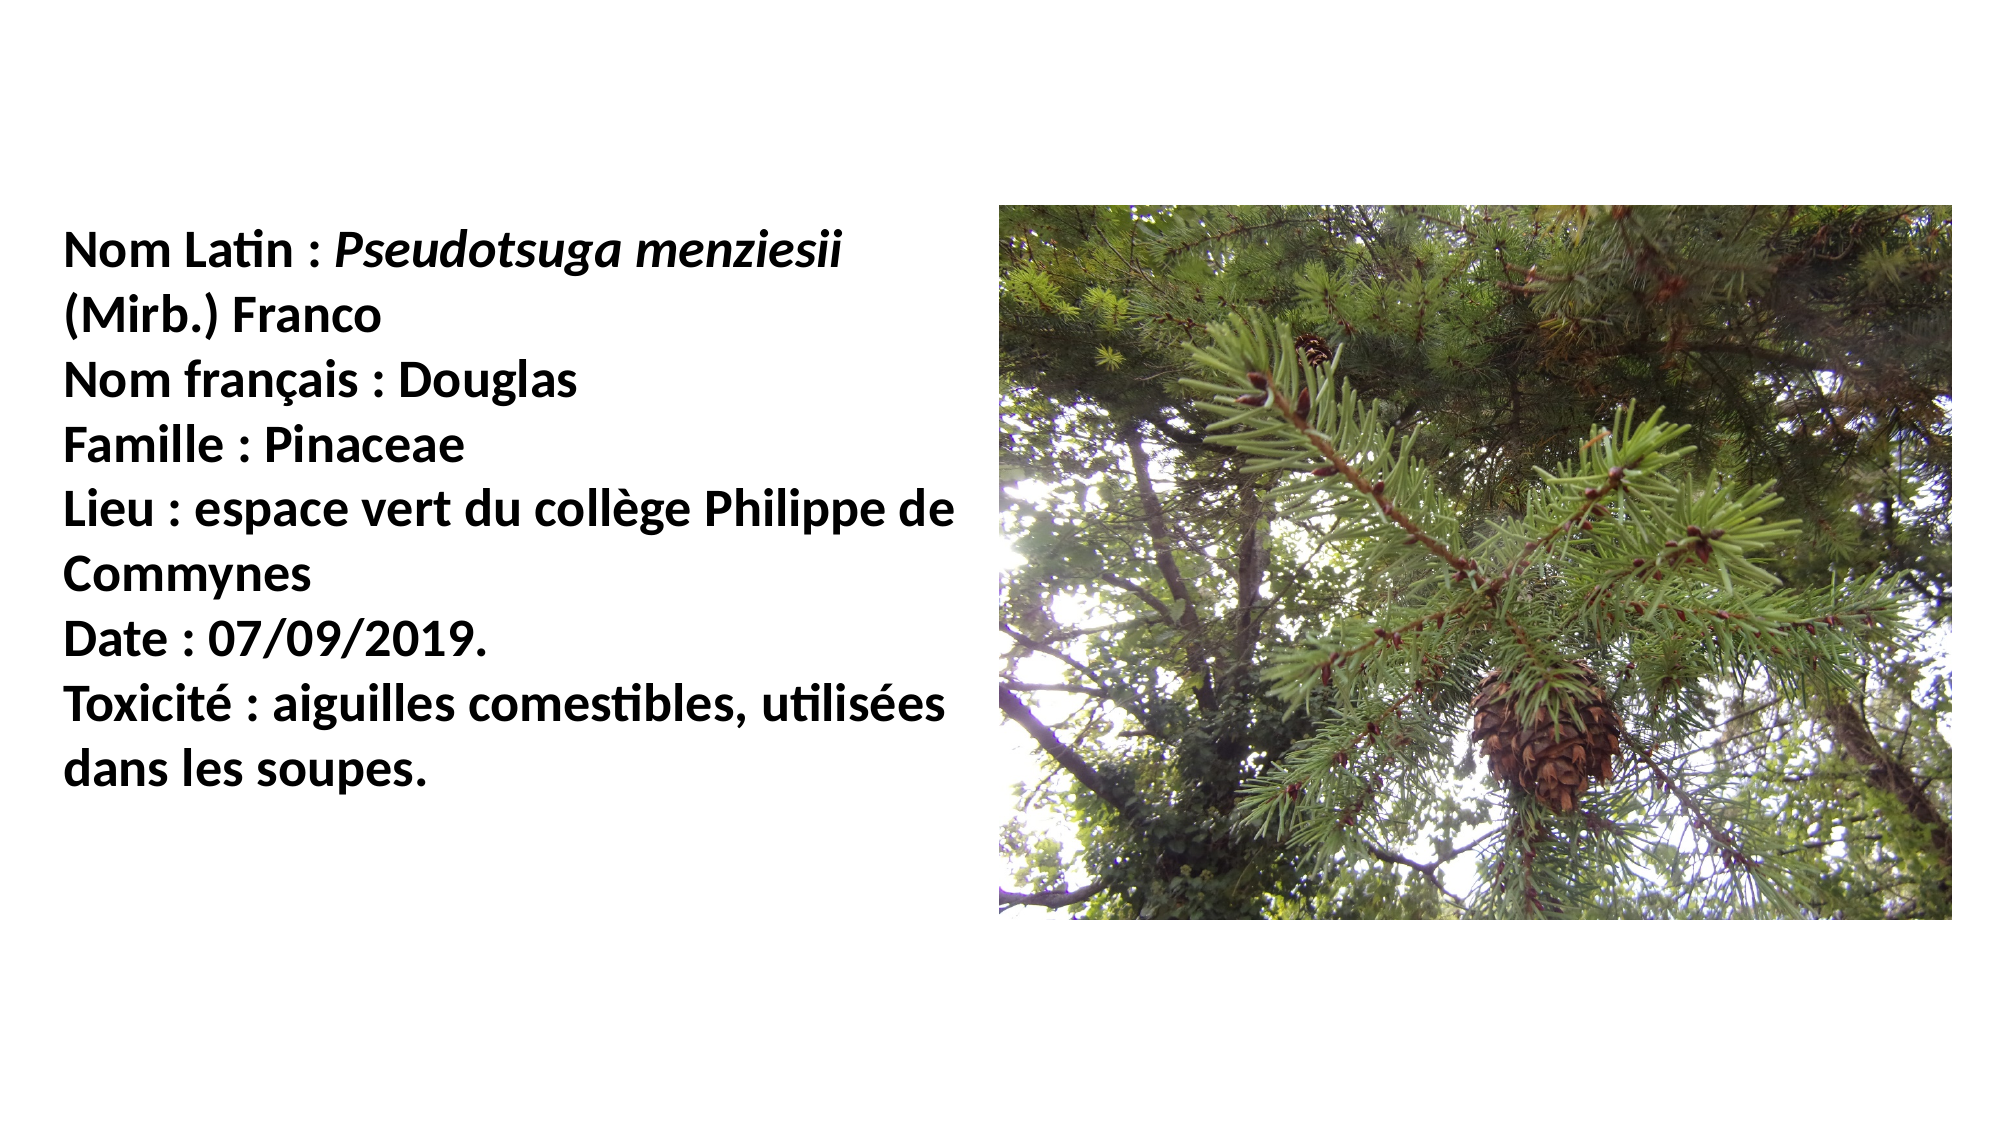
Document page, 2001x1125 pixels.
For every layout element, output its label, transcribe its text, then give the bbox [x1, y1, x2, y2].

picture [999, 205, 1952, 920]
text_box Nom Latin : Pseudotsuga menziesii (Mirb.) Franco Nom français : Douglas Famille : Pinaceae Lieu : espace vert du collège Philippe de Commynes Date : 07/09/2019. Toxicité : aiguilles comestibles, utilisées dans les soupes. [48, 205, 1000, 806]
